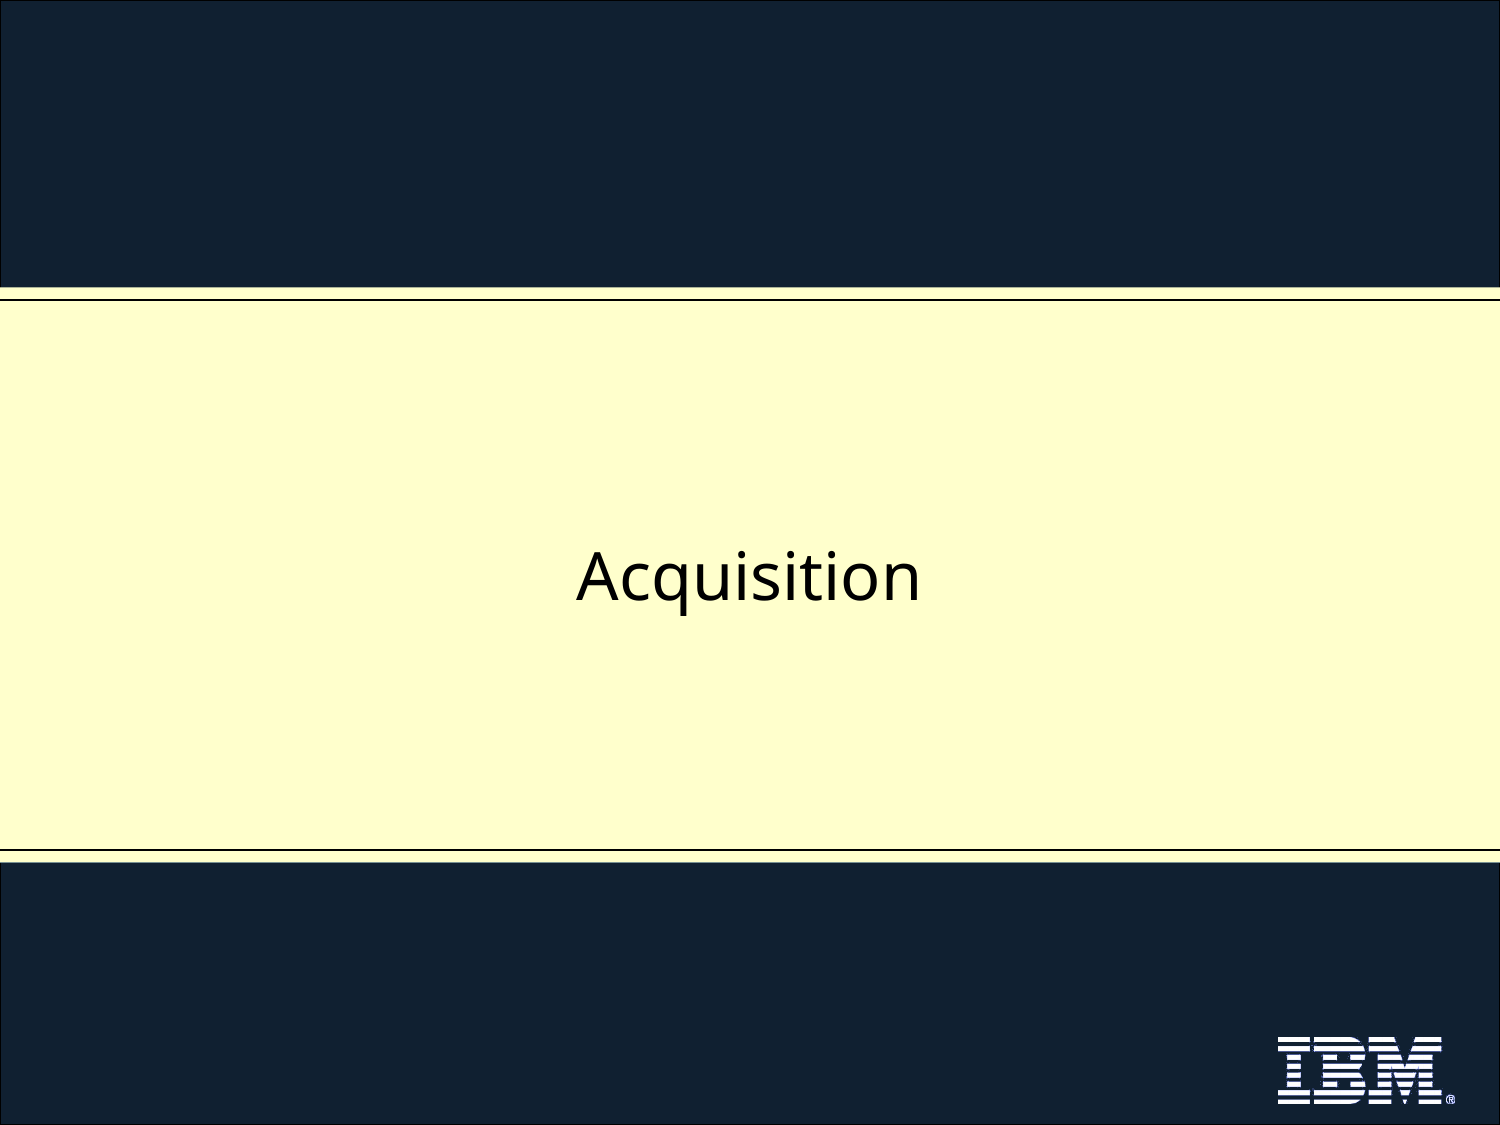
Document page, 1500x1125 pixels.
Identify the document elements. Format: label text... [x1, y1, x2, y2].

text_box Acquisition [0, 851, 1500, 863]
picture [1278, 1037, 1484, 1104]
text_box Acquisition [0, 301, 1500, 849]
text_box Acquisition [0, 287, 1500, 299]
